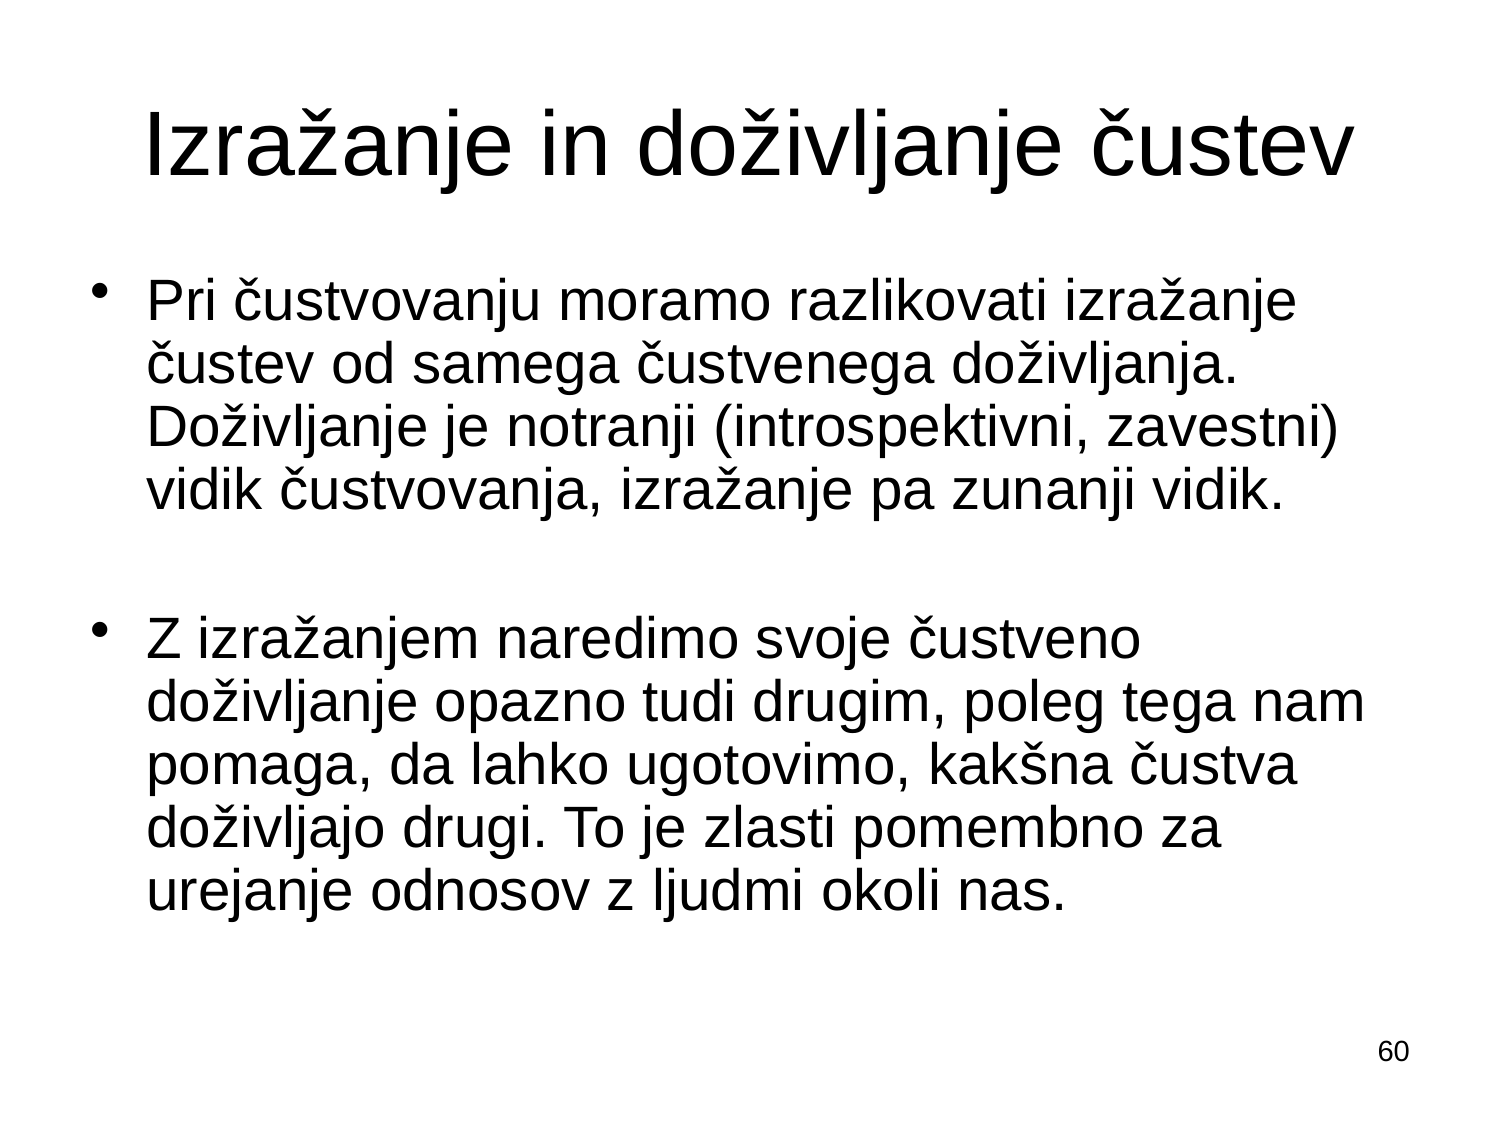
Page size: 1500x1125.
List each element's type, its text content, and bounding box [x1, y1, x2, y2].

list Pri čustvovanju moramo razlikovati izražanje čustev od samega čustvenega doživljanja. Doživljanje je notranji (introspektivni, zavestni) vidik čustvovanja, izražanje pa zunanji vidik. Z izražanjem naredimo svoje čustveno doživljanje opazno tudi drugim, poleg tega nam pomaga, da lahko ugotovimo, kakšna čustva doživljajo drugi. To je zlasti pomembno za urejanje odnosov z ljudmi okoli nas. [75, 262, 1425, 1005]
title Izražanje in doživljanje čustev [75, 45, 1425, 233]
slide_number <number> [1074, 1024, 1425, 1103]
